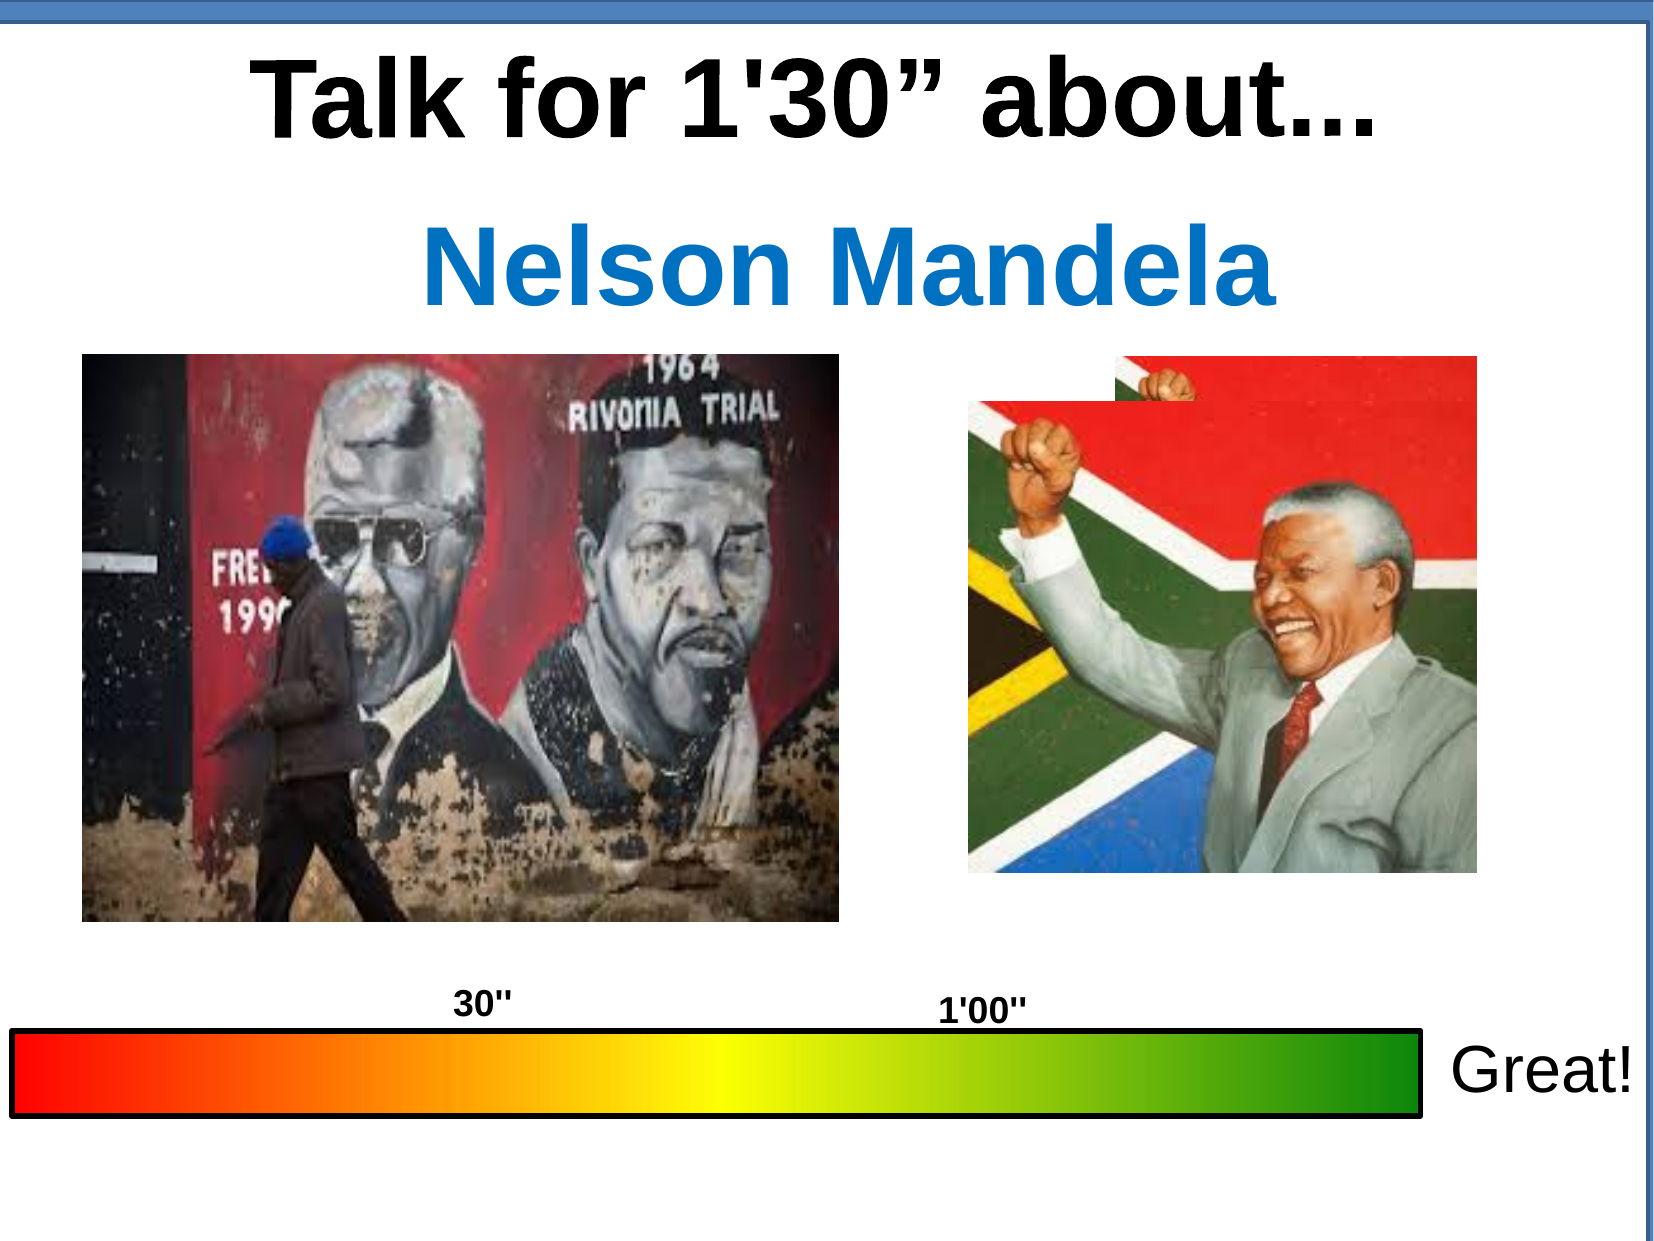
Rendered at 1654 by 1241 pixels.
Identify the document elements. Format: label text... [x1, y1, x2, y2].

text_box Nelson Mandela [0, 185, 1654, 337]
text_box Great! [1435, 1018, 1651, 1114]
picture [82, 354, 839, 922]
picture [15, 1034, 1418, 1113]
text_box [1647, 337, 1654, 1241]
picture [968, 356, 1477, 873]
text_box [0, 0, 1654, 185]
text_box 30'' [438, 975, 536, 1080]
text_box Talk for 1'30” about... [0, 15, 1639, 169]
text_box 1'00'' [923, 982, 1045, 1087]
